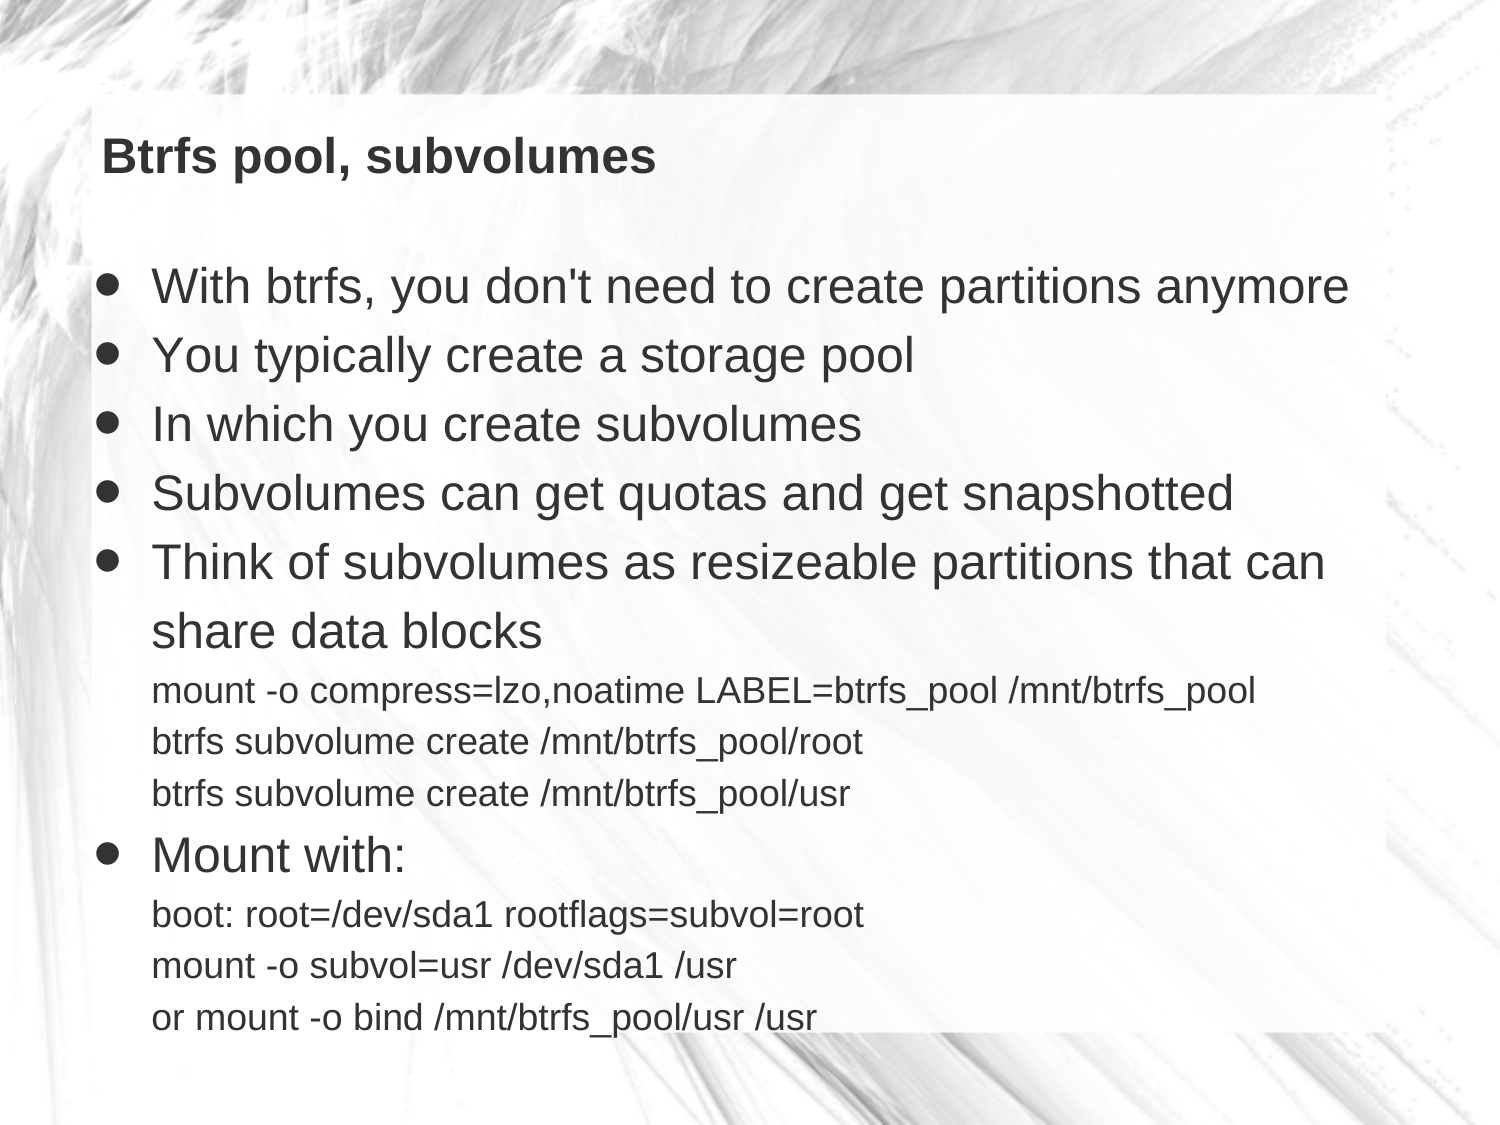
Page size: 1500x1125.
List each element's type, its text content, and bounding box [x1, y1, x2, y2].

title Btrfs pool, subvolumes [61, 108, 1412, 205]
picture [0, 0, 1500, 1125]
list With btrfs, you don't need to create partitions anymore You typically create a storage pool In which you create subvolumes Subvolumes can get quotas and get snapshotted Think of subvolumes as resizeable partitions that can share data blocks mount -o compress=lzo,noatime LABEL=btrfs_pool /mnt/btrfs_pool btrfs subvolume create /mnt/btrfs_pool/root btrfs subvolume create /mnt/btrfs_pool/usr Mount with: boot: root=/dev/sda1 rootflags=subvol=root mount -o subvol=usr /dev/sda1 /usr or mount -o bind /mnt/btrfs_pool/usr /usr [61, 229, 1412, 1066]
